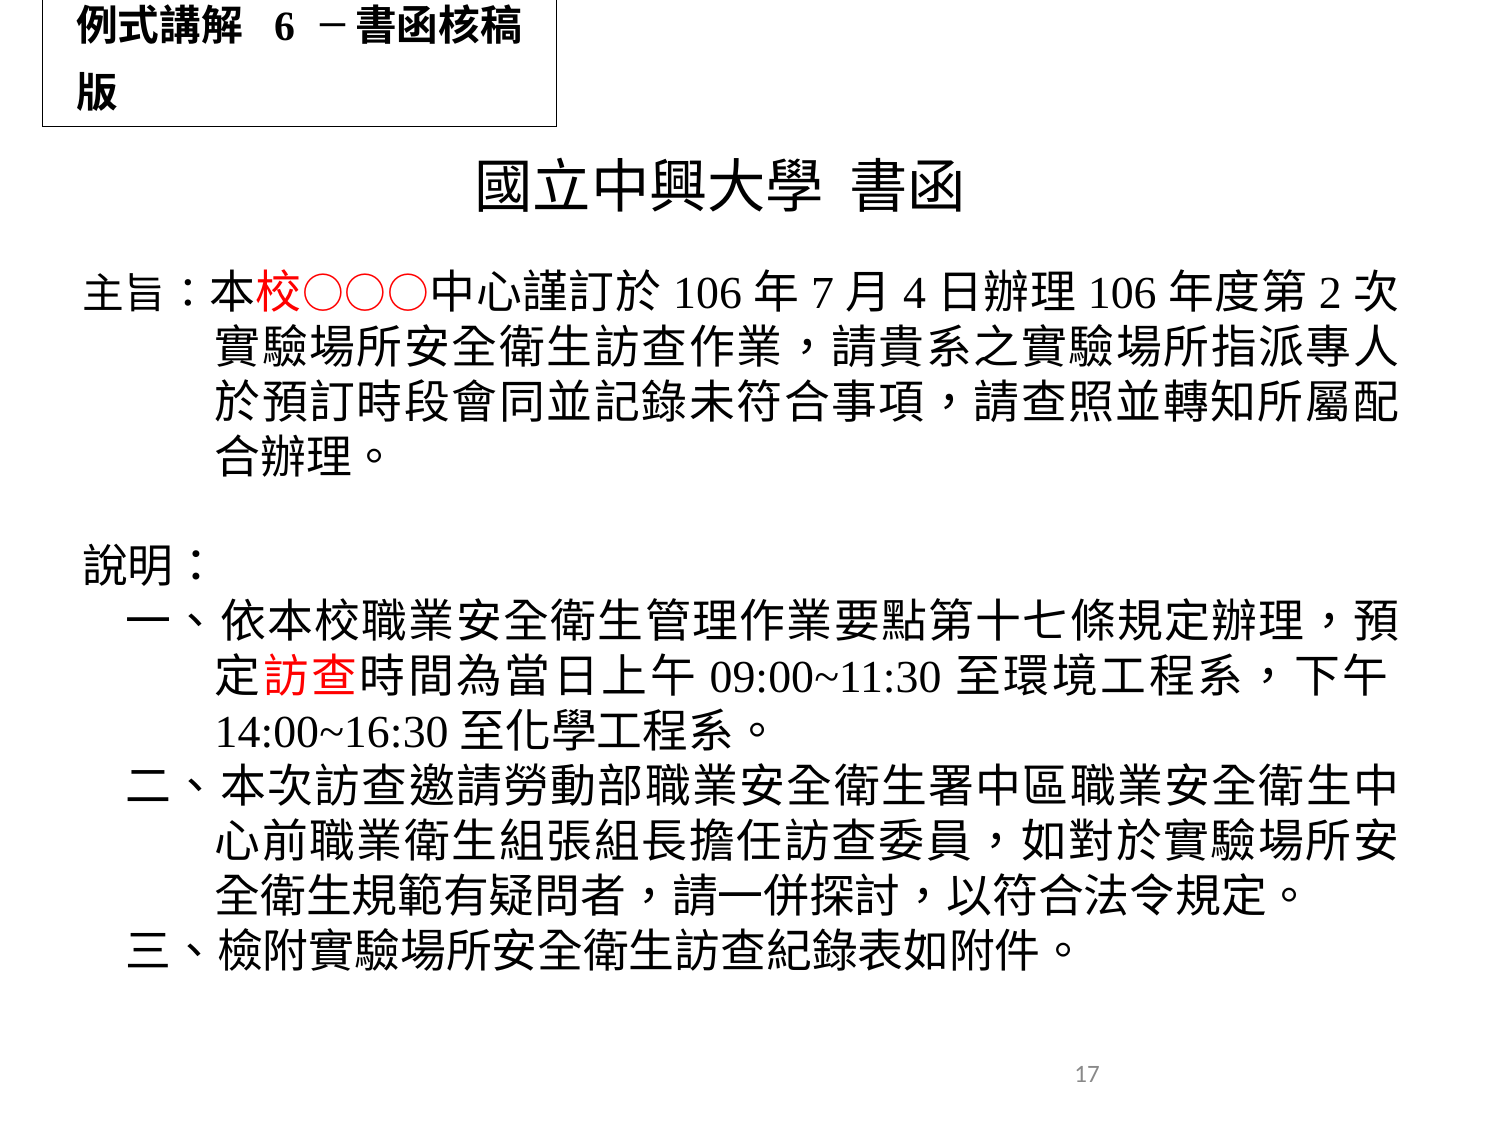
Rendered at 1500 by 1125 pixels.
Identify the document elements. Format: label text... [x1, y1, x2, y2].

text_box 17 [1059, 1042, 1397, 1103]
text_box 國立中興大學 書函 [460, 142, 981, 227]
text_box 例式講解 6 ─書函核稿版 [42, 16, 557, 103]
text_box 主旨：本校○○○中心謹訂於106年7月4日辦理106年度第2次實驗場所安全衛生訪查作業，請貴系之實驗場所指派專人於預訂時段會同並記錄未符合事項，請查照並轉知所屬配合辦理。 說明： 一、依本校職業安全衛生管理作業要點第十七條規定辦理，預定訪查時間為當日上午09:00~11:30至環境工程系，下午14:00~16:30至化學工程系。 二、本次訪查邀請勞動部職業安全衛生署中區職業安全衛生中心前職業衛生組張組長擔任訪查委員，如對於實驗場所安全衛生規範有疑問者，請一併探討，以符合法令規定。 三、檢附實驗場所安全衛生訪查紀錄表如附件。 [67, 255, 1414, 985]
